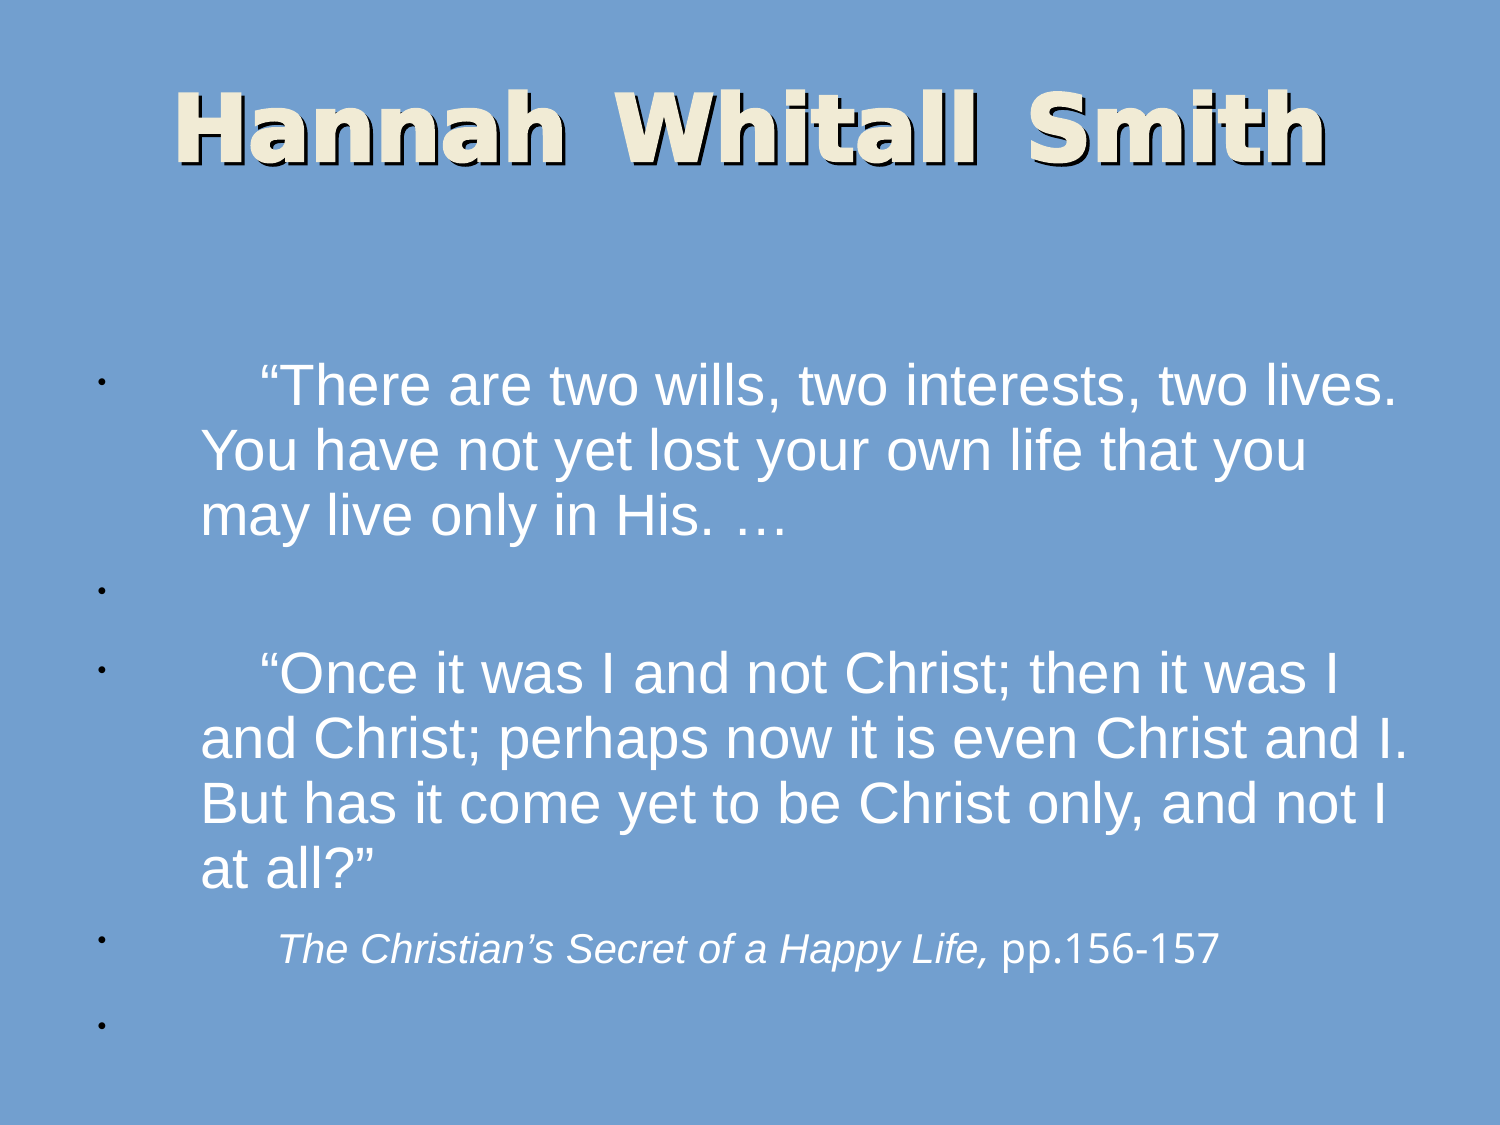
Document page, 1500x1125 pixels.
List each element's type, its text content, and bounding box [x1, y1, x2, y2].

list “There are two wills, two interests, two lives. You have not yet lost your own life that you may live only in His. … “Once it was I and not Christ; then it was I and Christ; perhaps now it is even Christ and I. But has it come yet to be Christ only, and not I at all?” The Christian’s Secret of a Happy Life, pp.156-157 [75, 352, 1426, 1125]
title Hannah Whitall Smith [75, 44, 1426, 233]
